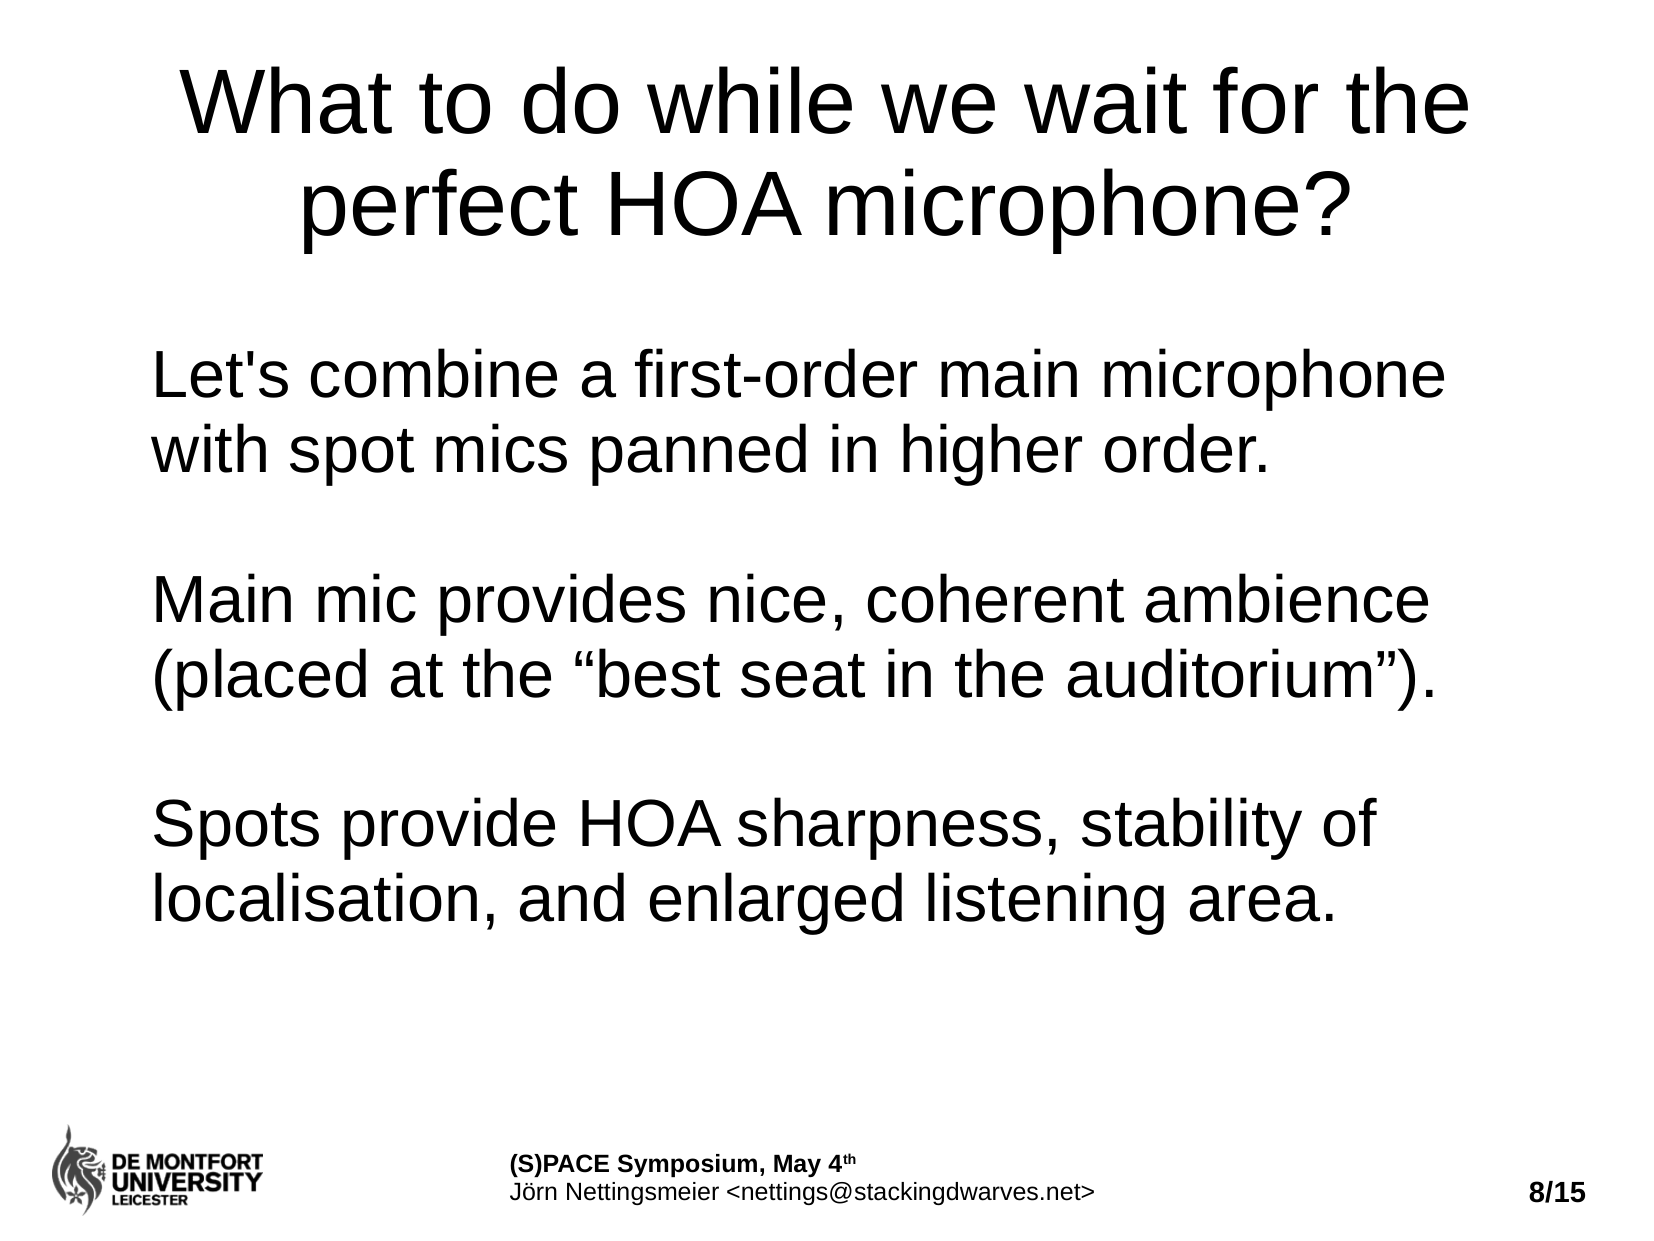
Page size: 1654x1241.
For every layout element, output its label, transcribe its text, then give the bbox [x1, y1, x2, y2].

title What to do while we wait for the perfect HOA microphone? [82, 49, 1571, 257]
list Let's combine a first-order main microphone with spot mics panned in higher order. Main mic provides nice, coherent ambience (placed at the “best seat in the auditorium”). Spots provide HOA sharpness, stability of localisation, and enlarged listening area. [80, 337, 1570, 1201]
